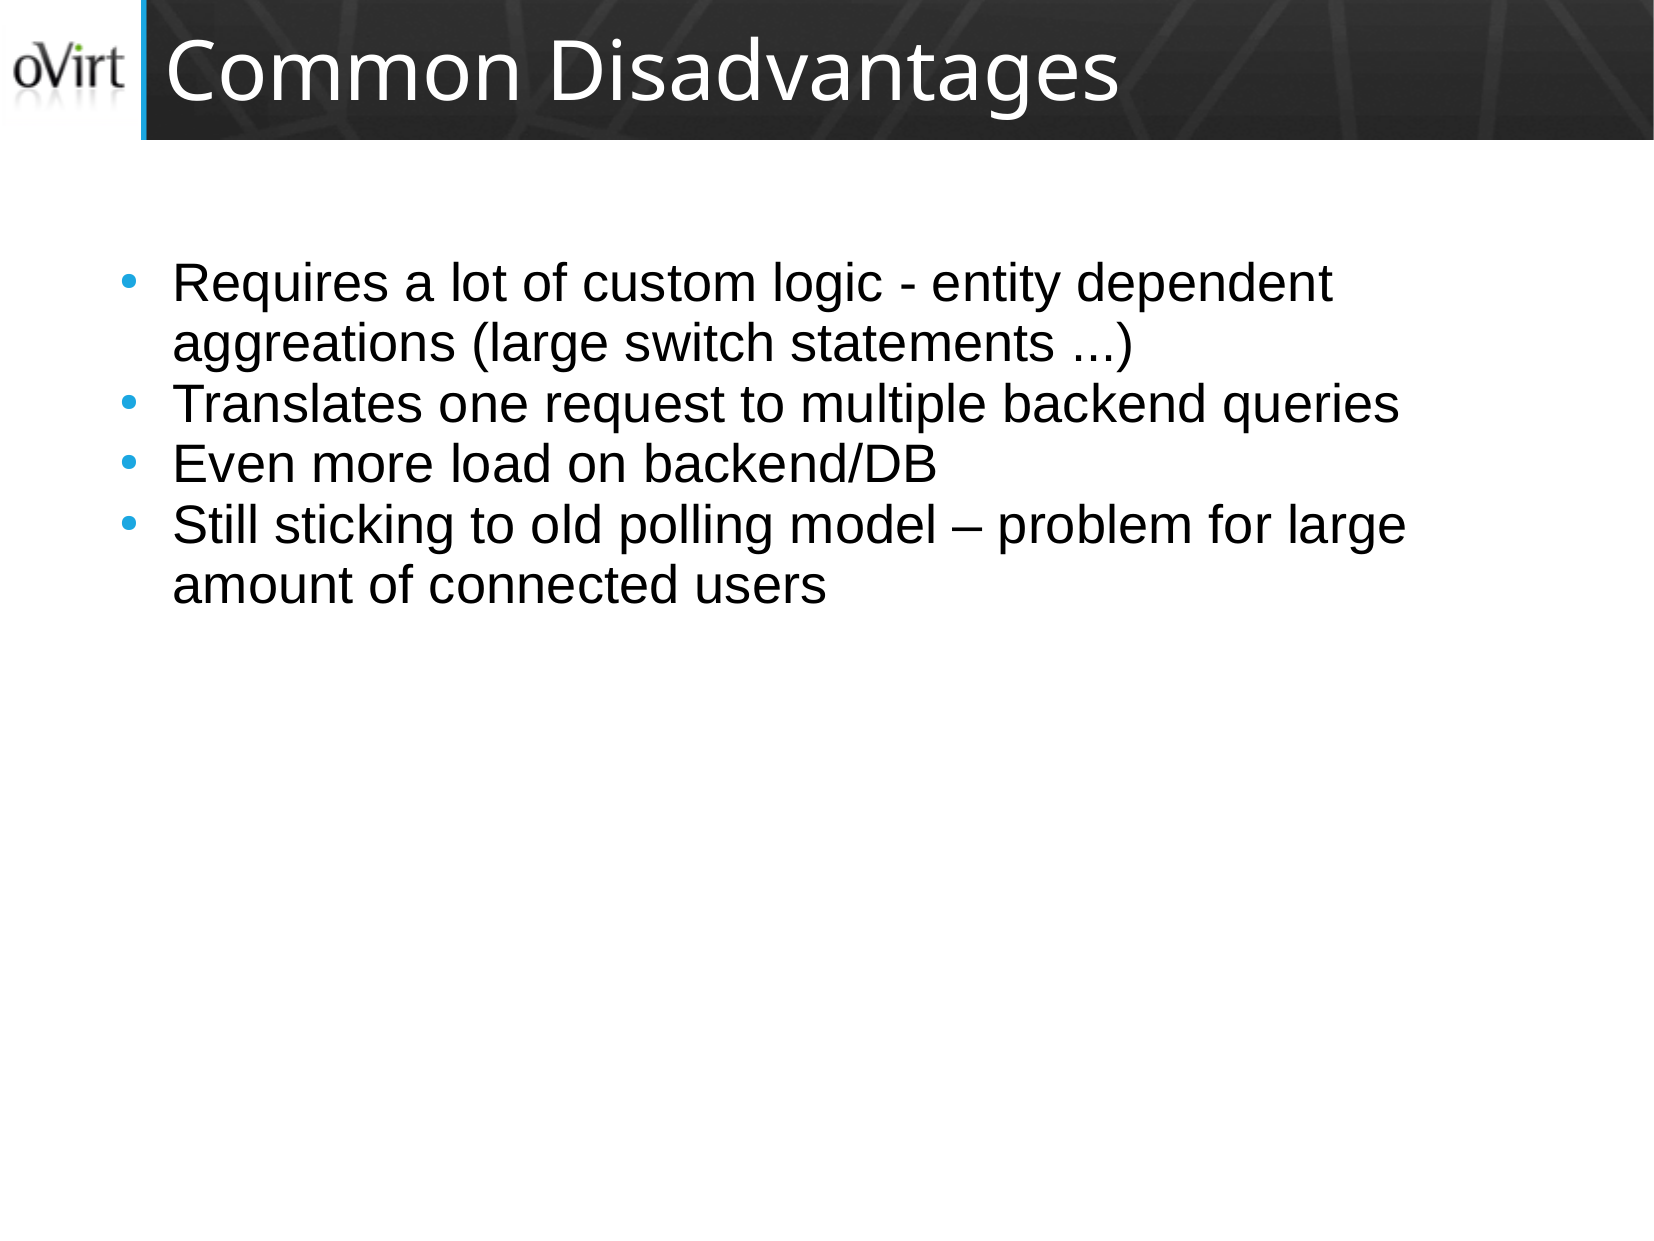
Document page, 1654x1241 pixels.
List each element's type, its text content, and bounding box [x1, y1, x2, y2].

title Common Disadvantages [164, 18, 1653, 119]
picture [0, 0, 1654, 140]
text_box Requires a lot of custom logic - entity dependent aggreations (large switch statements ...) Translates one request to multiple backend queries Even more load on backend/DB Still sticking to old polling model – problem for large amount of connected users [86, 244, 1576, 646]
